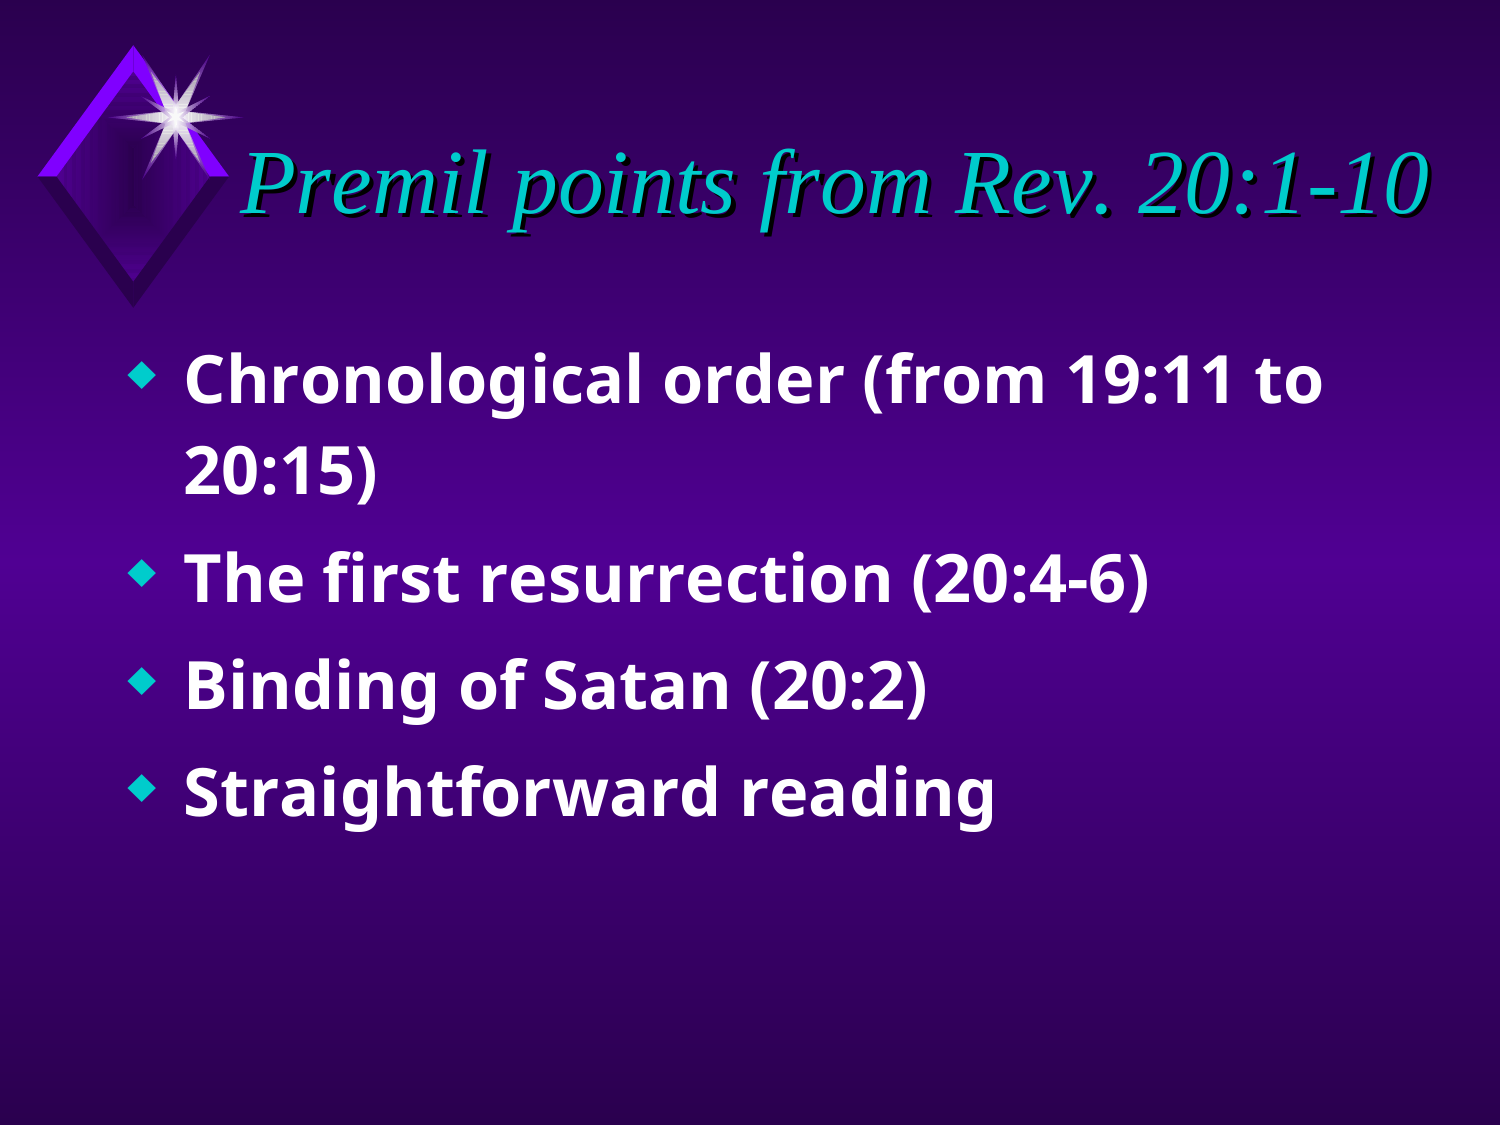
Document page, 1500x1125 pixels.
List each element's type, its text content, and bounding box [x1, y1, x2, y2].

title Premil points from Rev. 20:1-10 [224, 78, 1450, 288]
list Chronological order (from 19:11 to 20:15) The first resurrection (20:4-6) Binding of Satan (20:2) Straightforward reading [112, 324, 1388, 1001]
